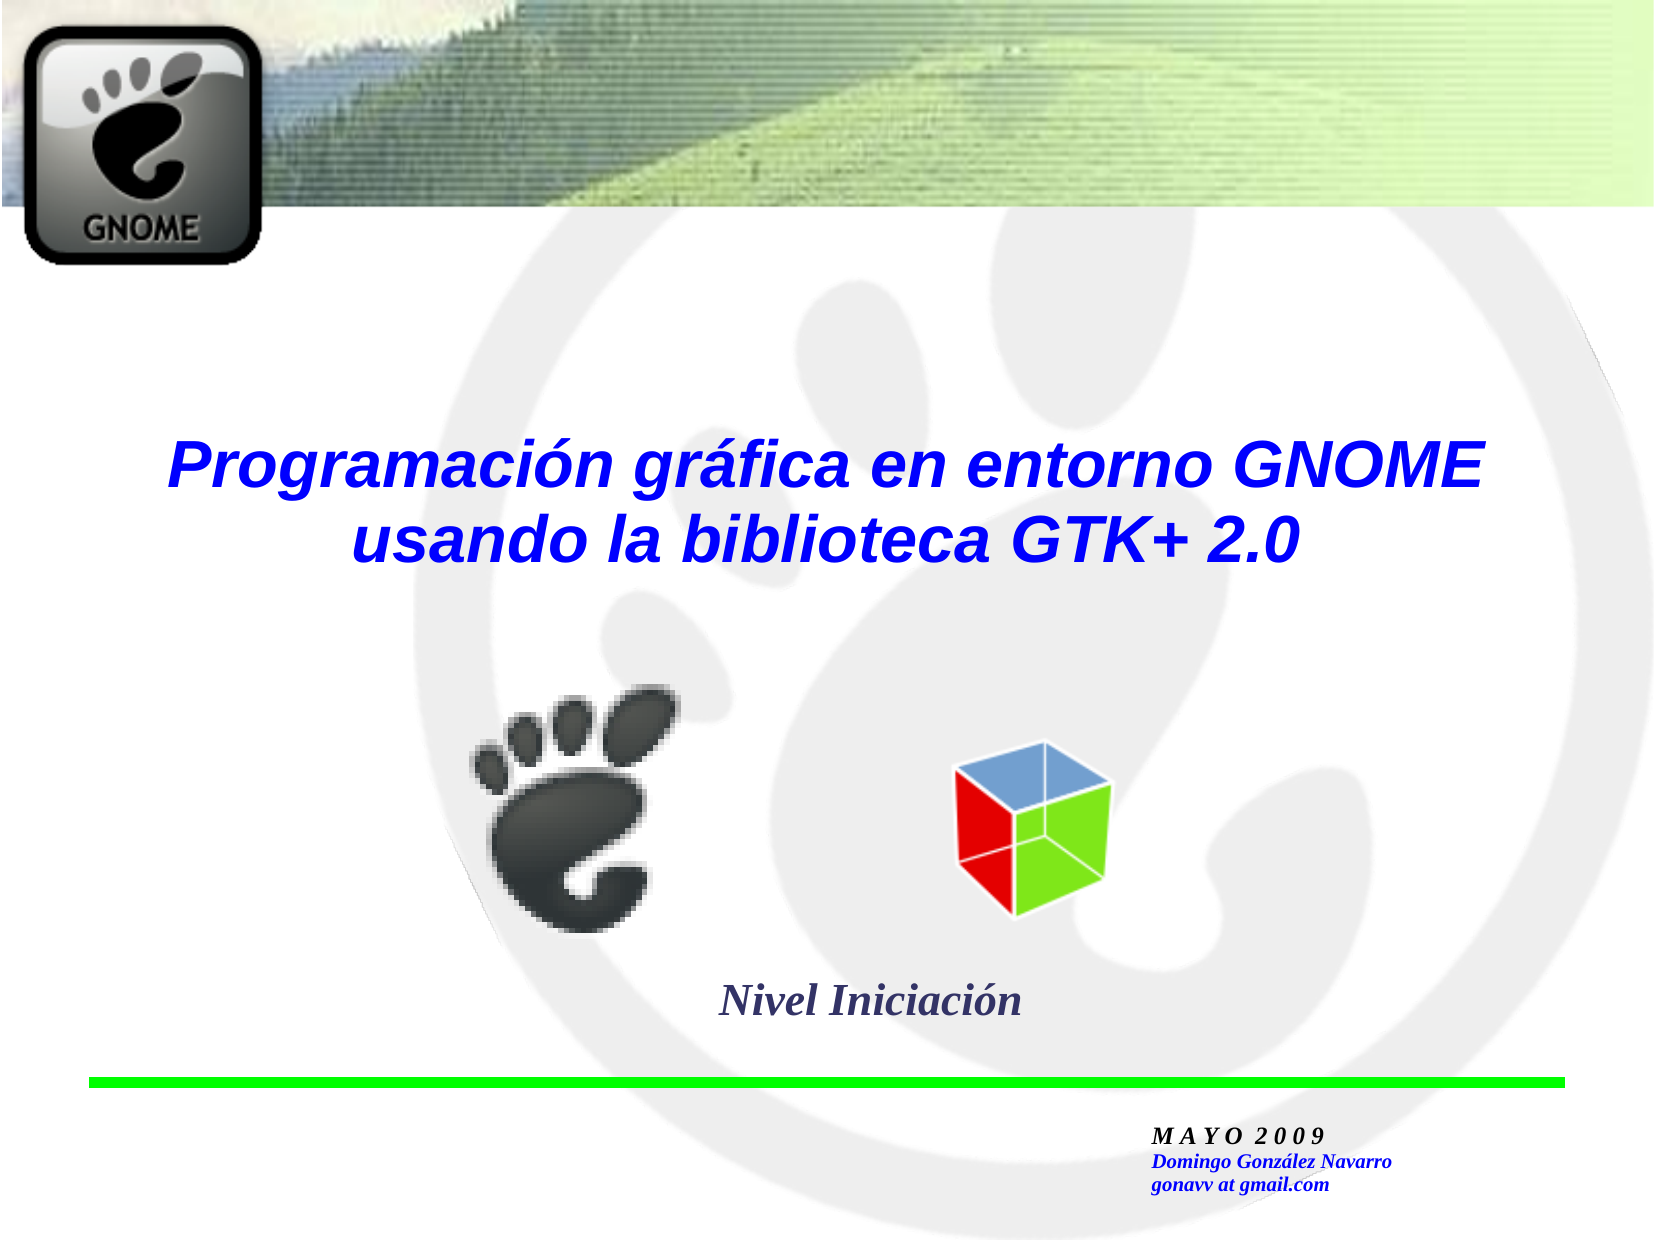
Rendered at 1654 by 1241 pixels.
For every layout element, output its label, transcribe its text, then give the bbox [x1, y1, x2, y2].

text_box Nivel Iniciación [442, 975, 1300, 1026]
title Programación gráfica en entorno GNOME usando la biblioteca GTK+ 2.0 [88, 324, 1565, 680]
text_box M A Y O 2 0 0 9 Domingo González Navarro gonavv at gmail.com [1151, 1122, 1536, 1211]
picture [2, 0, 1654, 1240]
